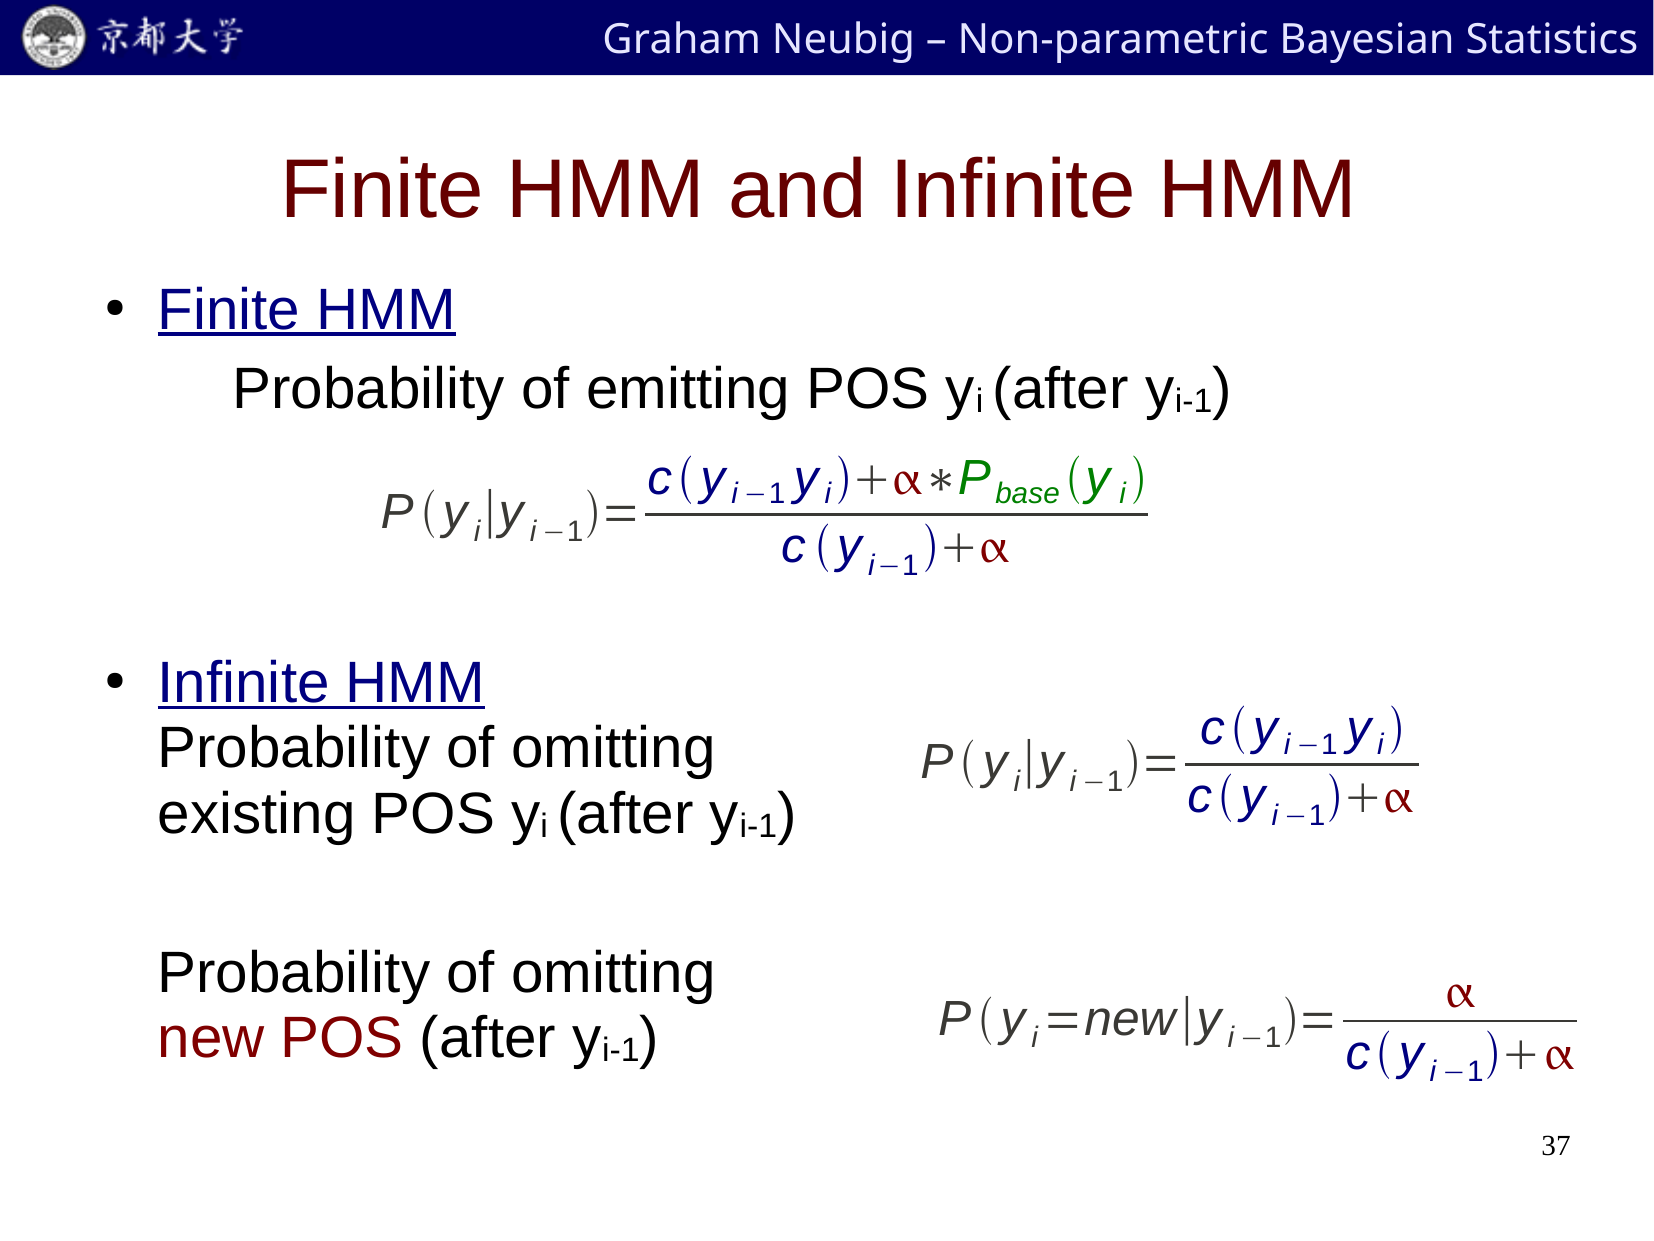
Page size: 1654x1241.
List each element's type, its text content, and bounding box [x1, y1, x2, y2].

list Finite HMM Probability of emitting POS yi (after yi-1) Infinite HMM Probability of omitting existing POS yi (after yi-1) Probability of omitting new POS (after yi-1) [86, 276, 1576, 1109]
chart [368, 448, 1163, 583]
chart [925, 961, 1592, 1088]
chart [907, 698, 1433, 833]
picture [0, 0, 247, 70]
title Finite HMM and Infinite HMM [75, 100, 1564, 277]
